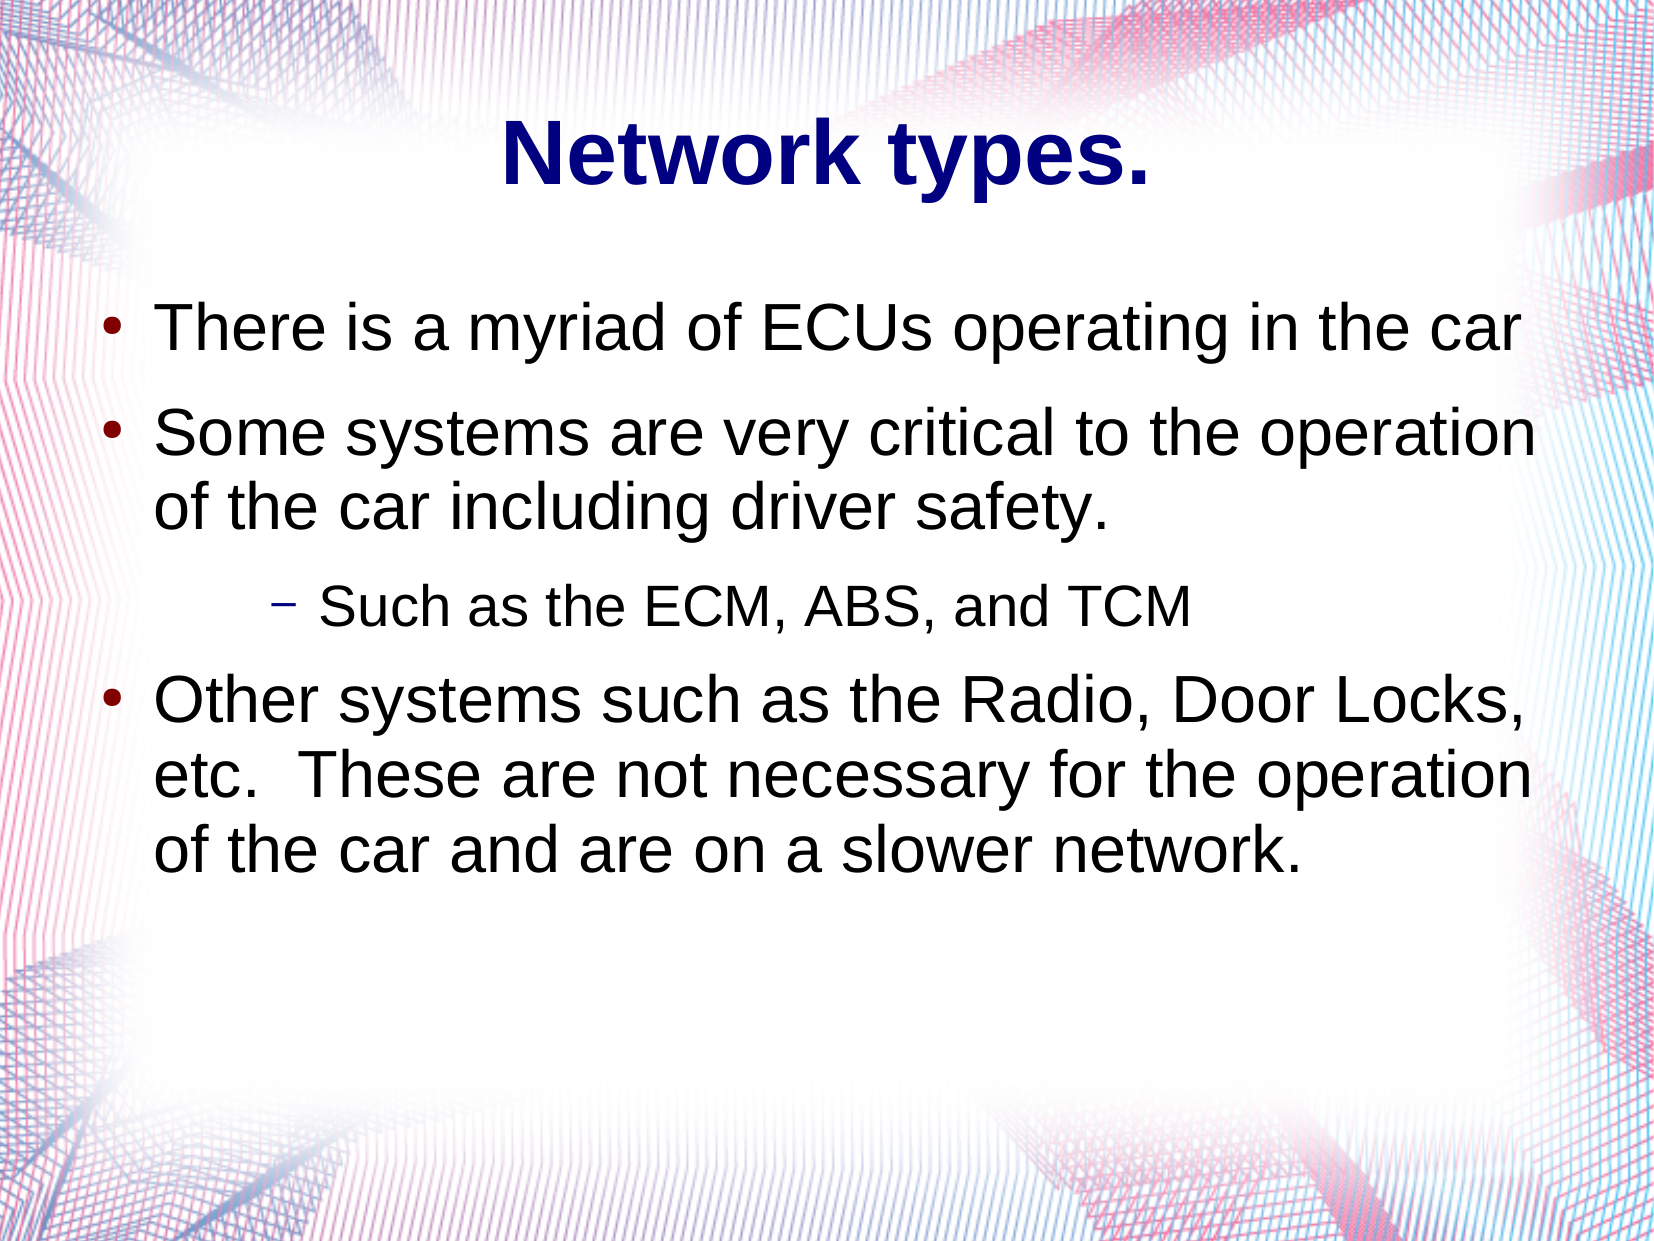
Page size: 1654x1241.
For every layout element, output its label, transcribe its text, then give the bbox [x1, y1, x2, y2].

picture [0, 0, 1654, 1241]
title Network types. [82, 49, 1571, 257]
list There is a myriad of ECUs operating in the car Some systems are very critical to the operation of the car including driver safety. Such as the ECM, ABS, and TCM Other systems such as the Radio, Door Locks, etc. These are not necessary for the operation of the car and are on a slower network. [82, 290, 1571, 1109]
